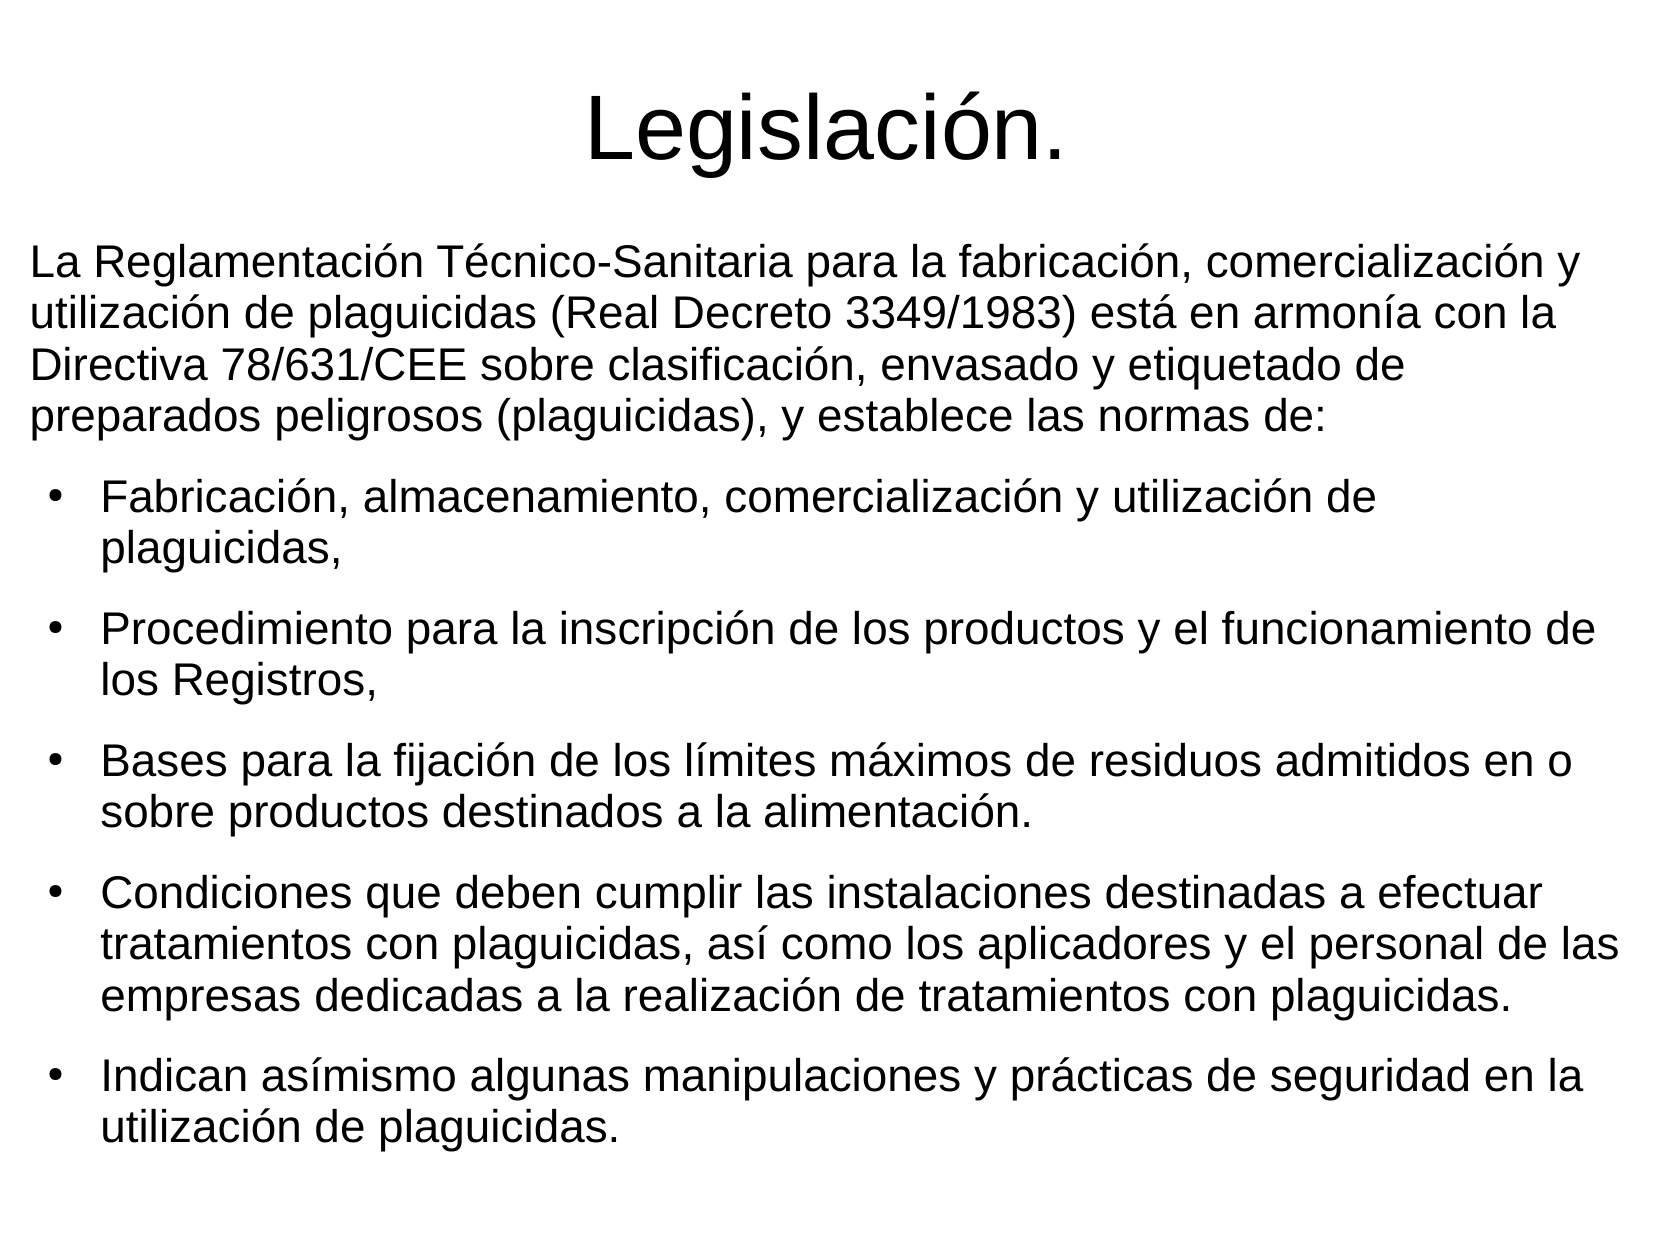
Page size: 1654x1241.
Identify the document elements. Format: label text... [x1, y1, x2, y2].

title Legislación. [82, 49, 1571, 207]
list La Reglamentación Técnico-Sanitaria para la fabricación, comercialización y utilización de plaguicidas (Real Decreto 3349/1983) está en armonía con la Directiva 78/631/CEE sobre clasificación, envasado y etiquetado de preparados peligrosos (plaguicidas), y establece las normas de: Fabricación, almacenamiento, comercialización y utilización de plaguicidas, Procedimiento para la inscripción de los productos y el funcionamiento de los Registros, Bases para la fijación de los límites máximos de residuos admitidos en o sobre productos destinados a la alimentación. Condiciones que deben cumplir las instalaciones destinadas a efectuar tratamientos con plaguicidas, así como los aplicadores y el personal de las empresas dedicadas a la realización de tratamientos con plaguicidas. Indican asímismo algunas manipulaciones y prácticas de seguridad en la utilización de plaguicidas. [29, 236, 1625, 1241]
